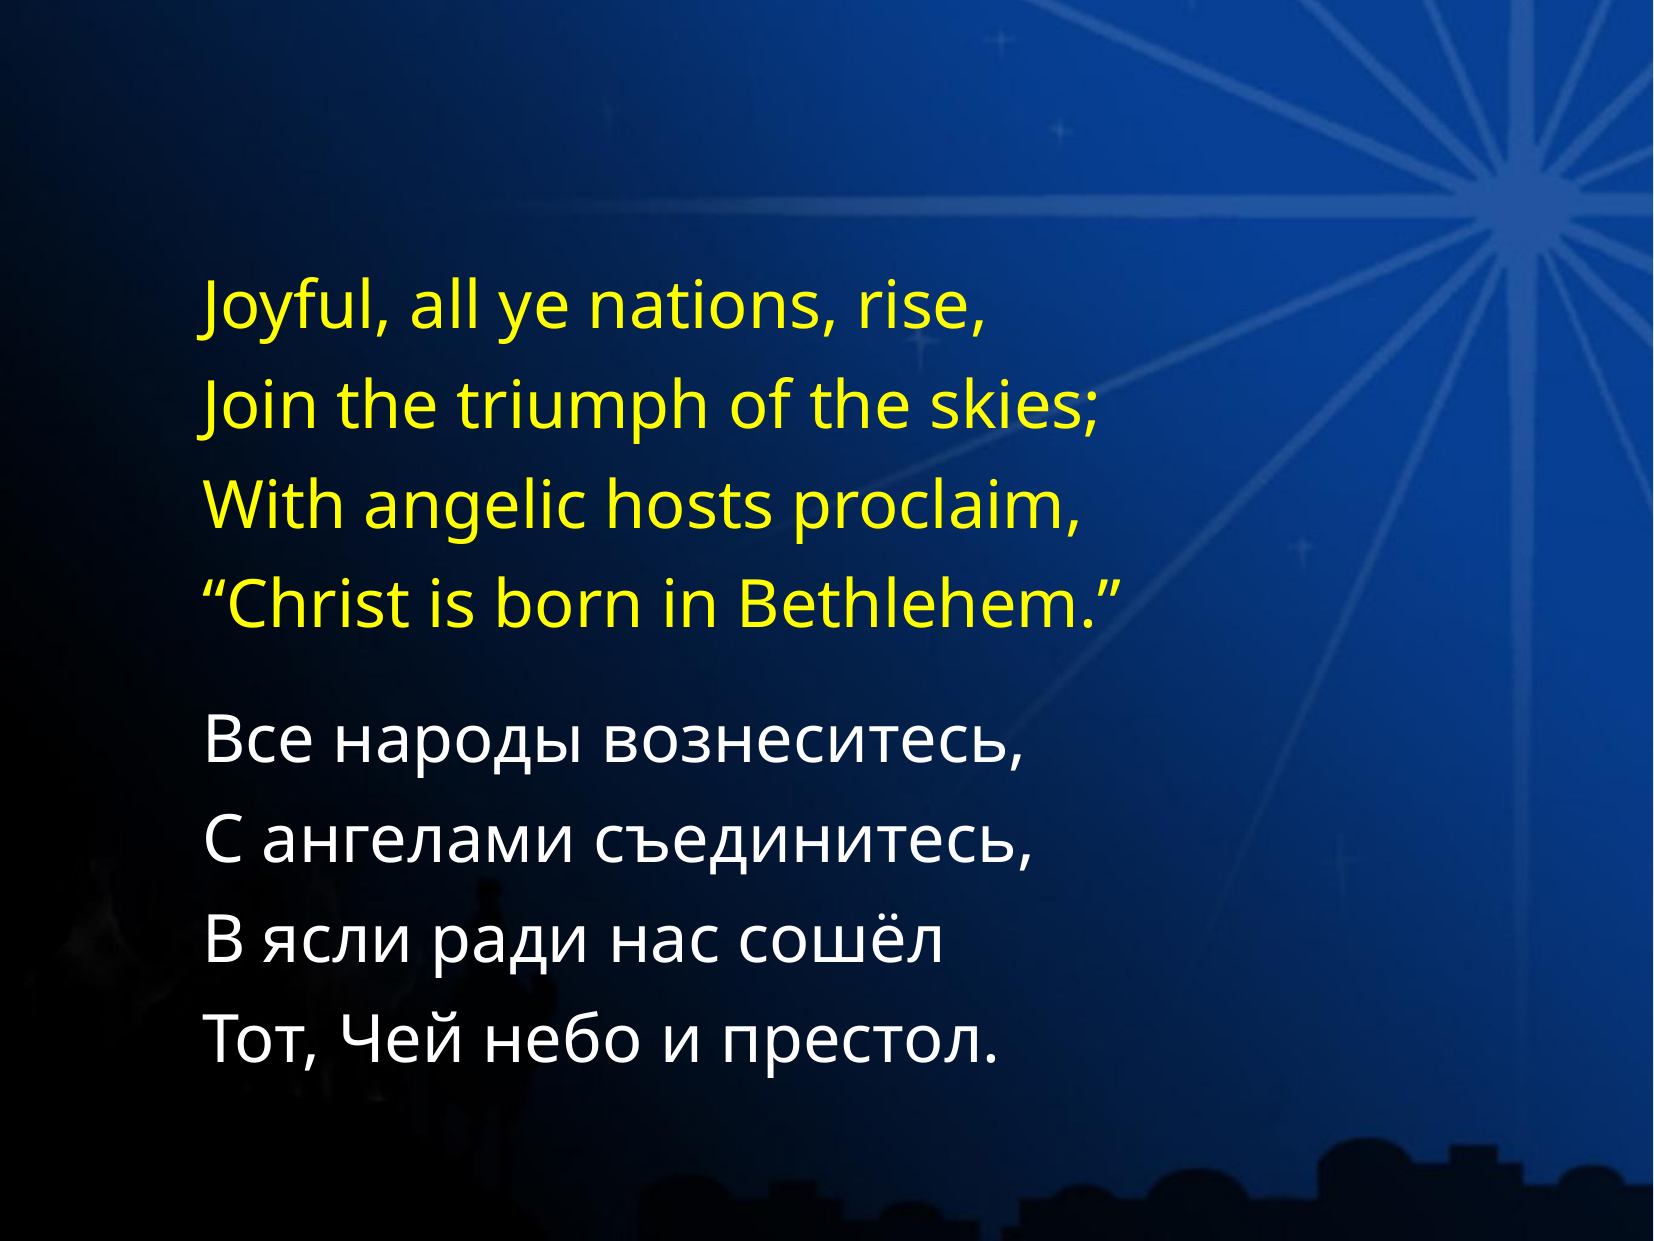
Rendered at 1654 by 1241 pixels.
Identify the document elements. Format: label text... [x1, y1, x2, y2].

picture [0, 0, 1654, 1241]
text_box Joyful, all ye nations, rise, Join the triumph of the skies; With angelic hosts proclaim, “Christ is born in Bethlehem.” [75, 150, 1576, 638]
text_box Все народы вознеситесь, С ангелами съединитесь, В ясли ради нас сошёл Тот, Чей небо и престол. [75, 675, 1576, 1163]
